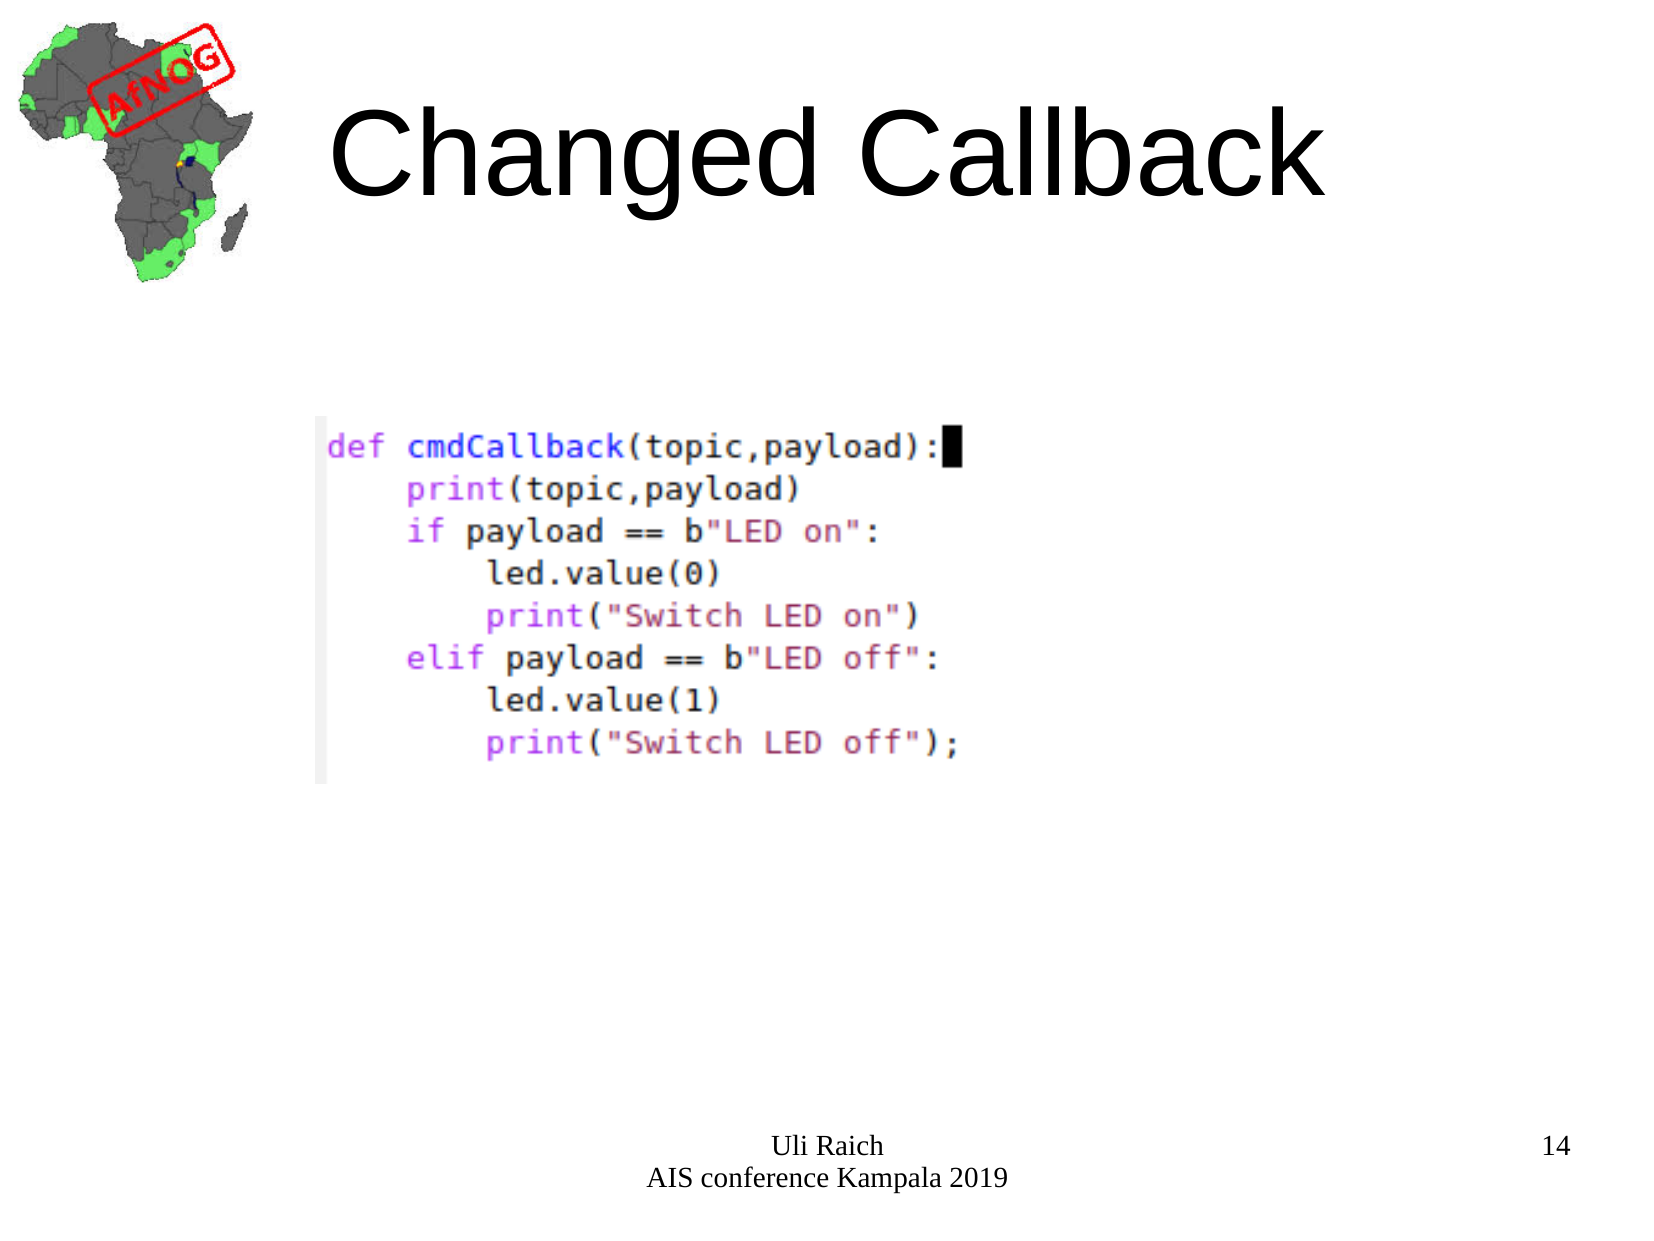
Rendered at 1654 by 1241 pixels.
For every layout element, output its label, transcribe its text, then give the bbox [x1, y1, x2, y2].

picture [315, 416, 1231, 784]
title Changed Callback [82, 49, 1571, 257]
picture [9, 0, 259, 291]
